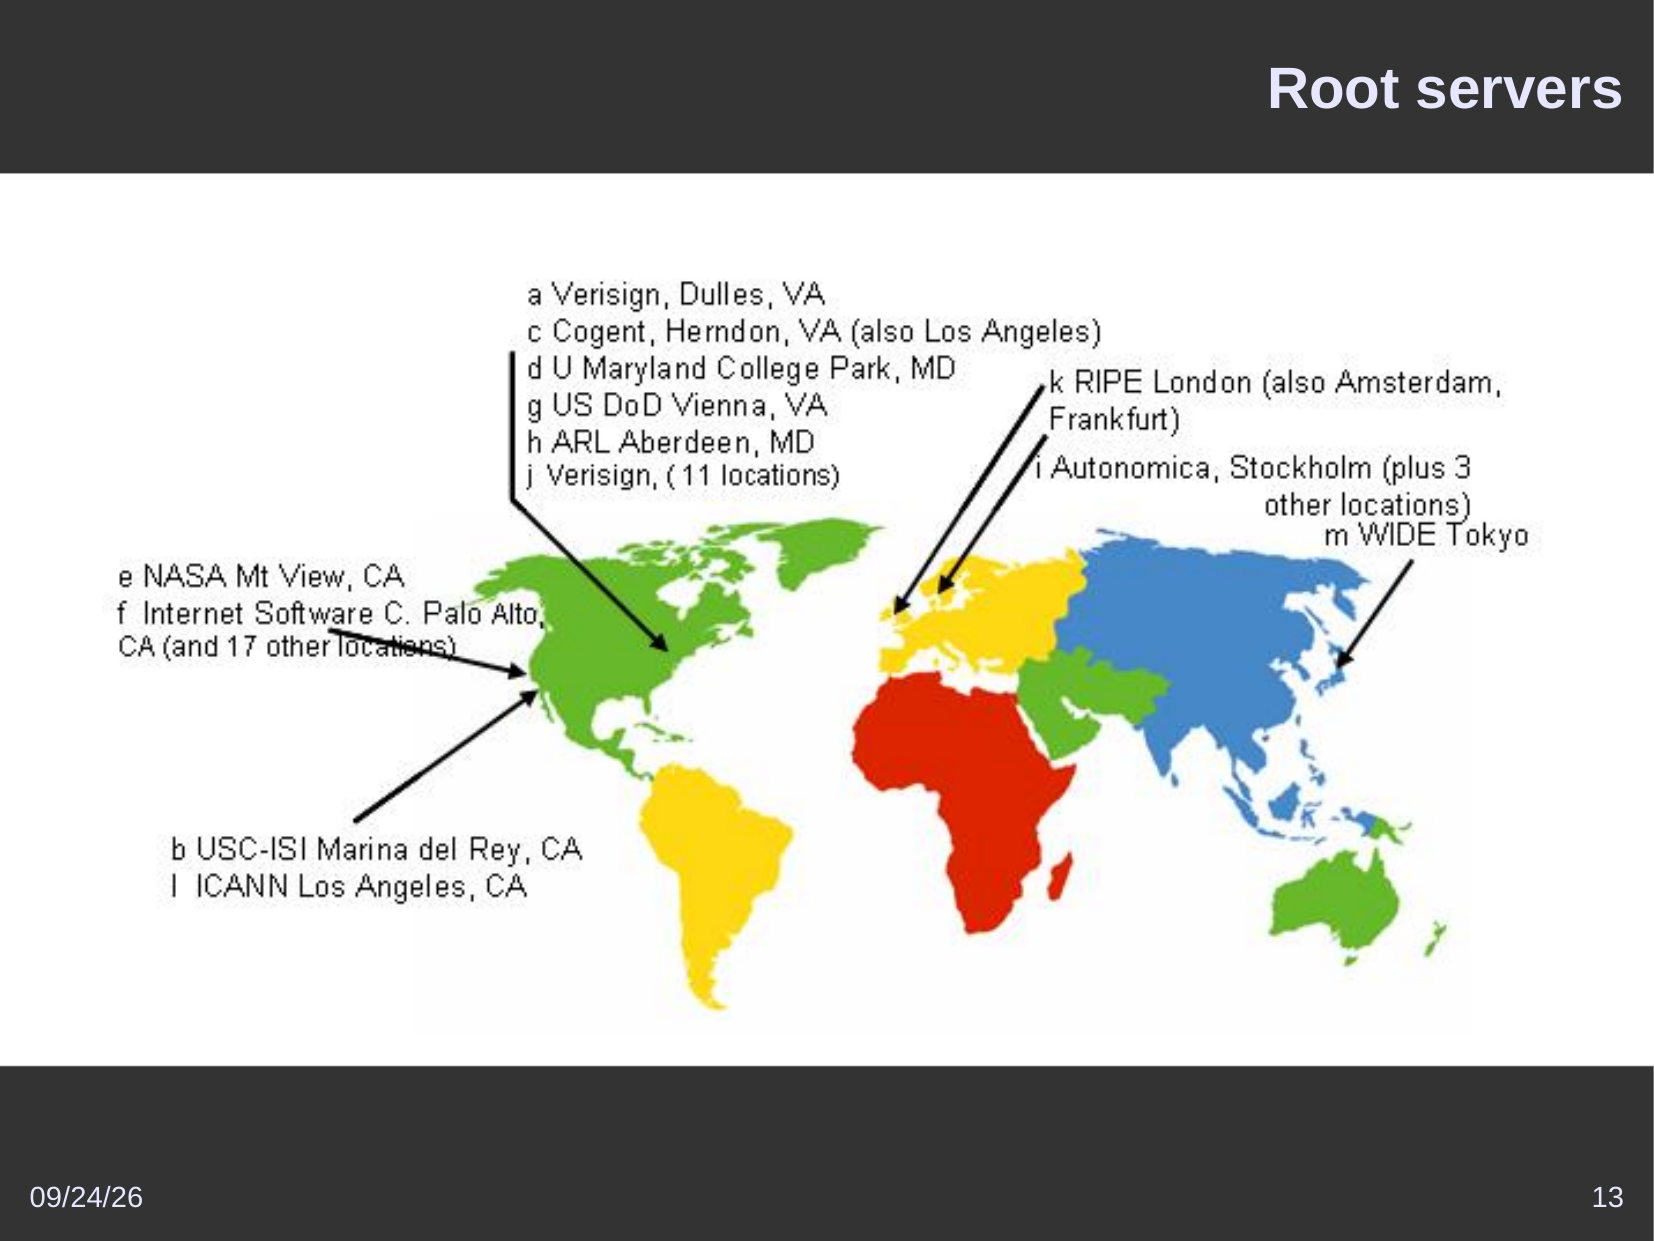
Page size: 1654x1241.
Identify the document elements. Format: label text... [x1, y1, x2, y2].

title Root servers [29, 29, 1625, 148]
picture [0, 0, 1654, 1241]
